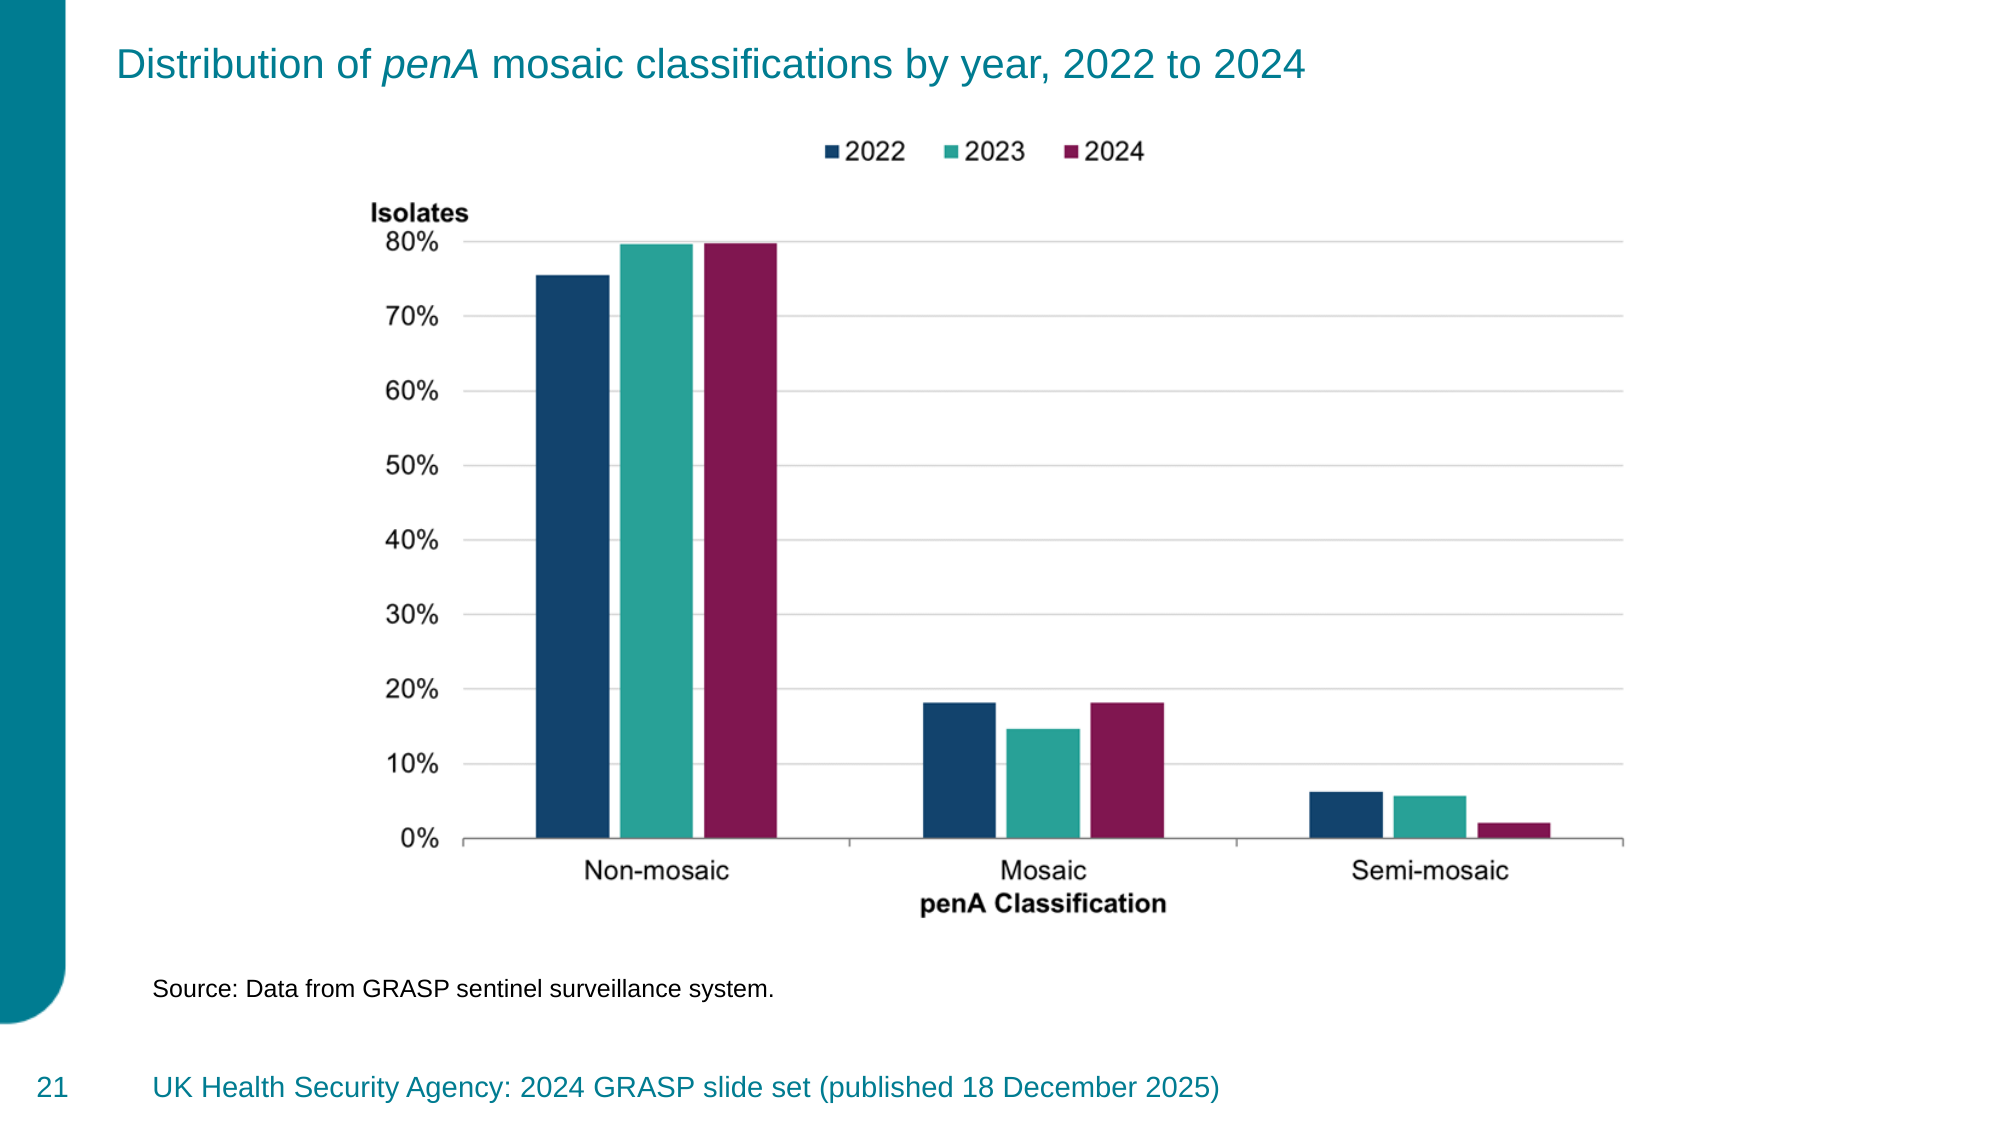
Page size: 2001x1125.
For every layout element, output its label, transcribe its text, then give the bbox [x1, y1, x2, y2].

picture [358, 115, 1642, 935]
text_box UK Health Security Agency: 2024 GRASP slide set (published 18 December 2025) [137, 1056, 1780, 1116]
text_box Source: Data from GRASP sentinel surveillance system. [137, 961, 1138, 1008]
text_box [21, 1056, 120, 1117]
title Distribution of penA mosaic classifications by year, 2022 to 2024 [101, 29, 1926, 102]
